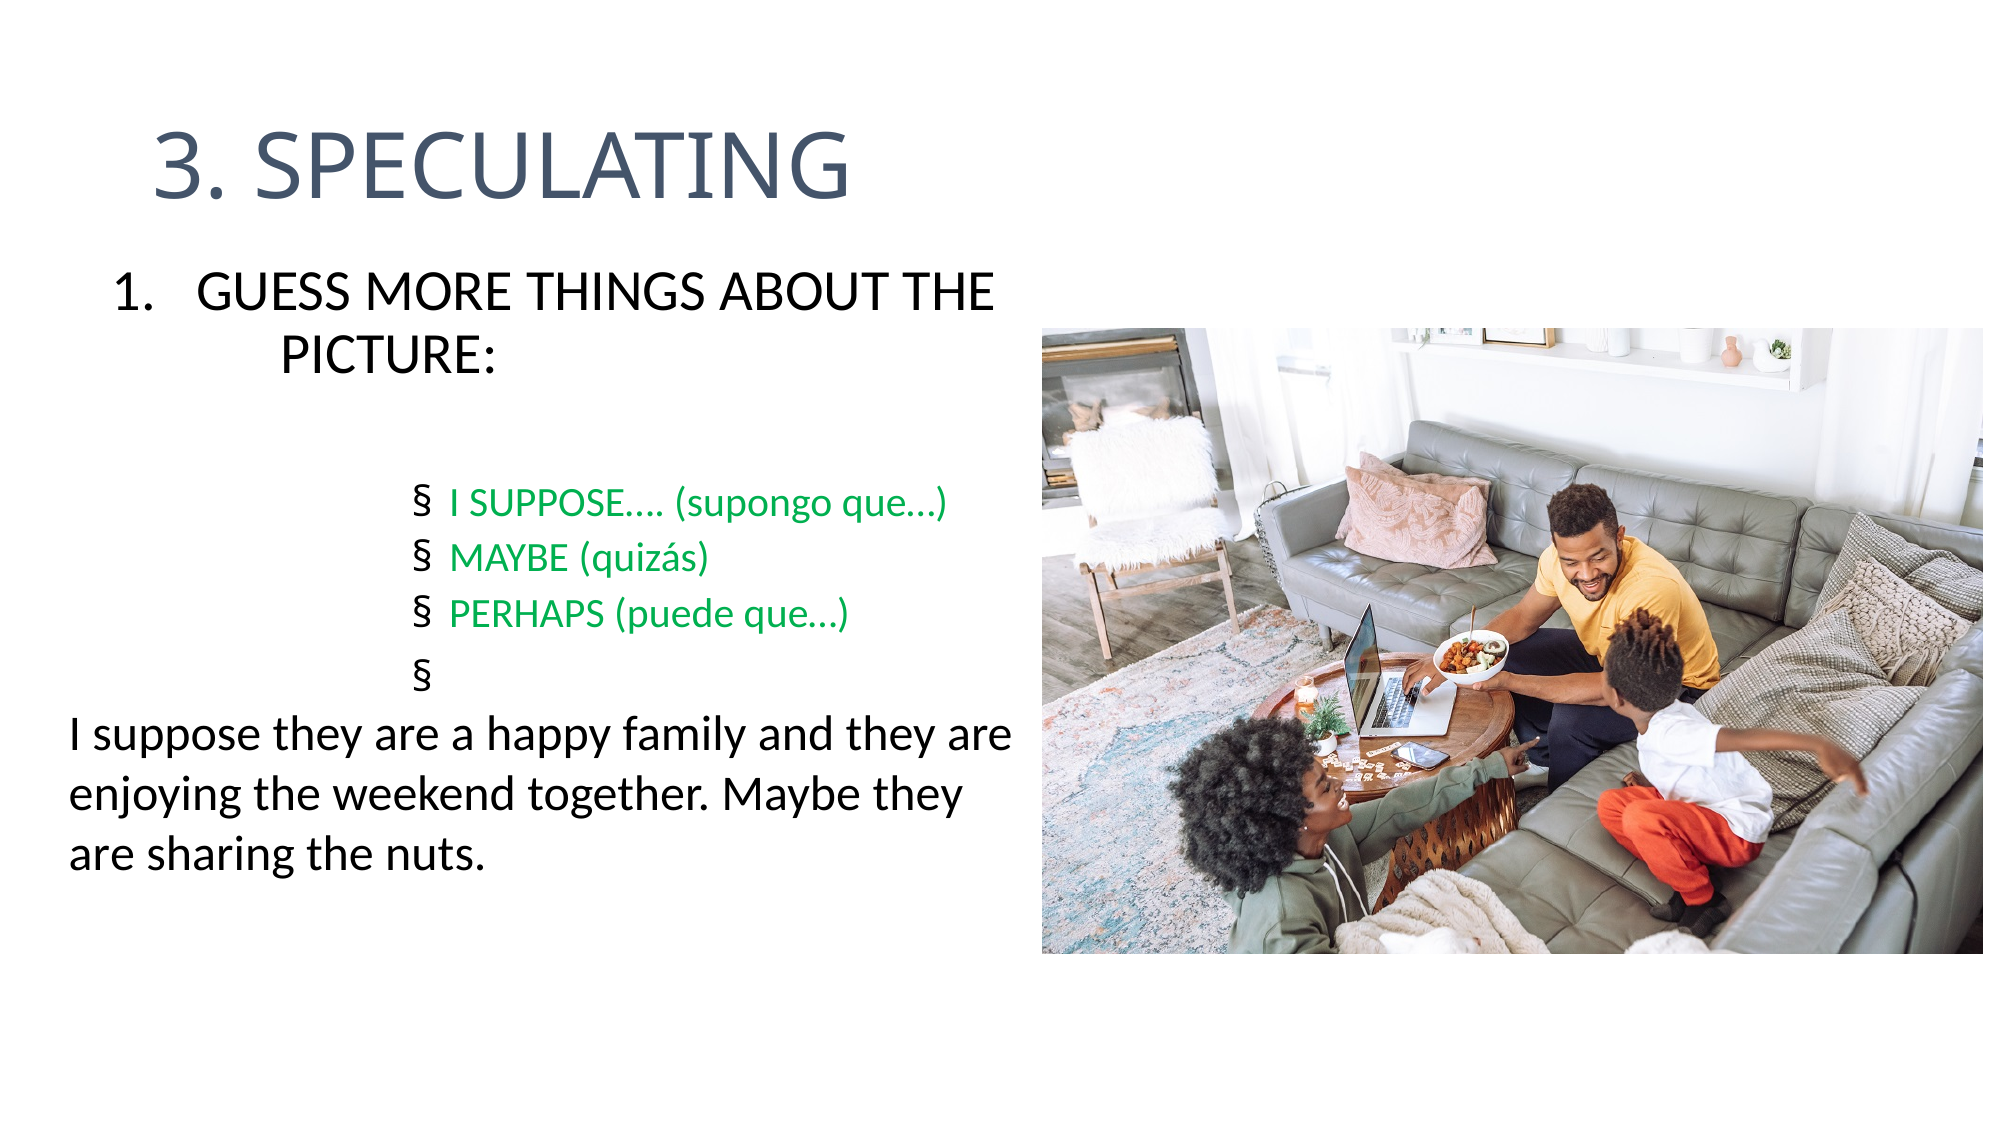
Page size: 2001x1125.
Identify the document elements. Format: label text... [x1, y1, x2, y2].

list GUESS MORE THINGS ABOUT THE PICTURE: I SUPPOSE…. (supongo que…) MAYBE (quizás) PERHAPS (puede que…) [96, 252, 1086, 680]
text_box I suppose they are a happy family and they are enjoying the weekend together. Maybe they are sharing the nuts. [53, 692, 1043, 890]
picture [1042, 328, 1983, 955]
title 3. SPECULATING [137, 59, 1863, 278]
